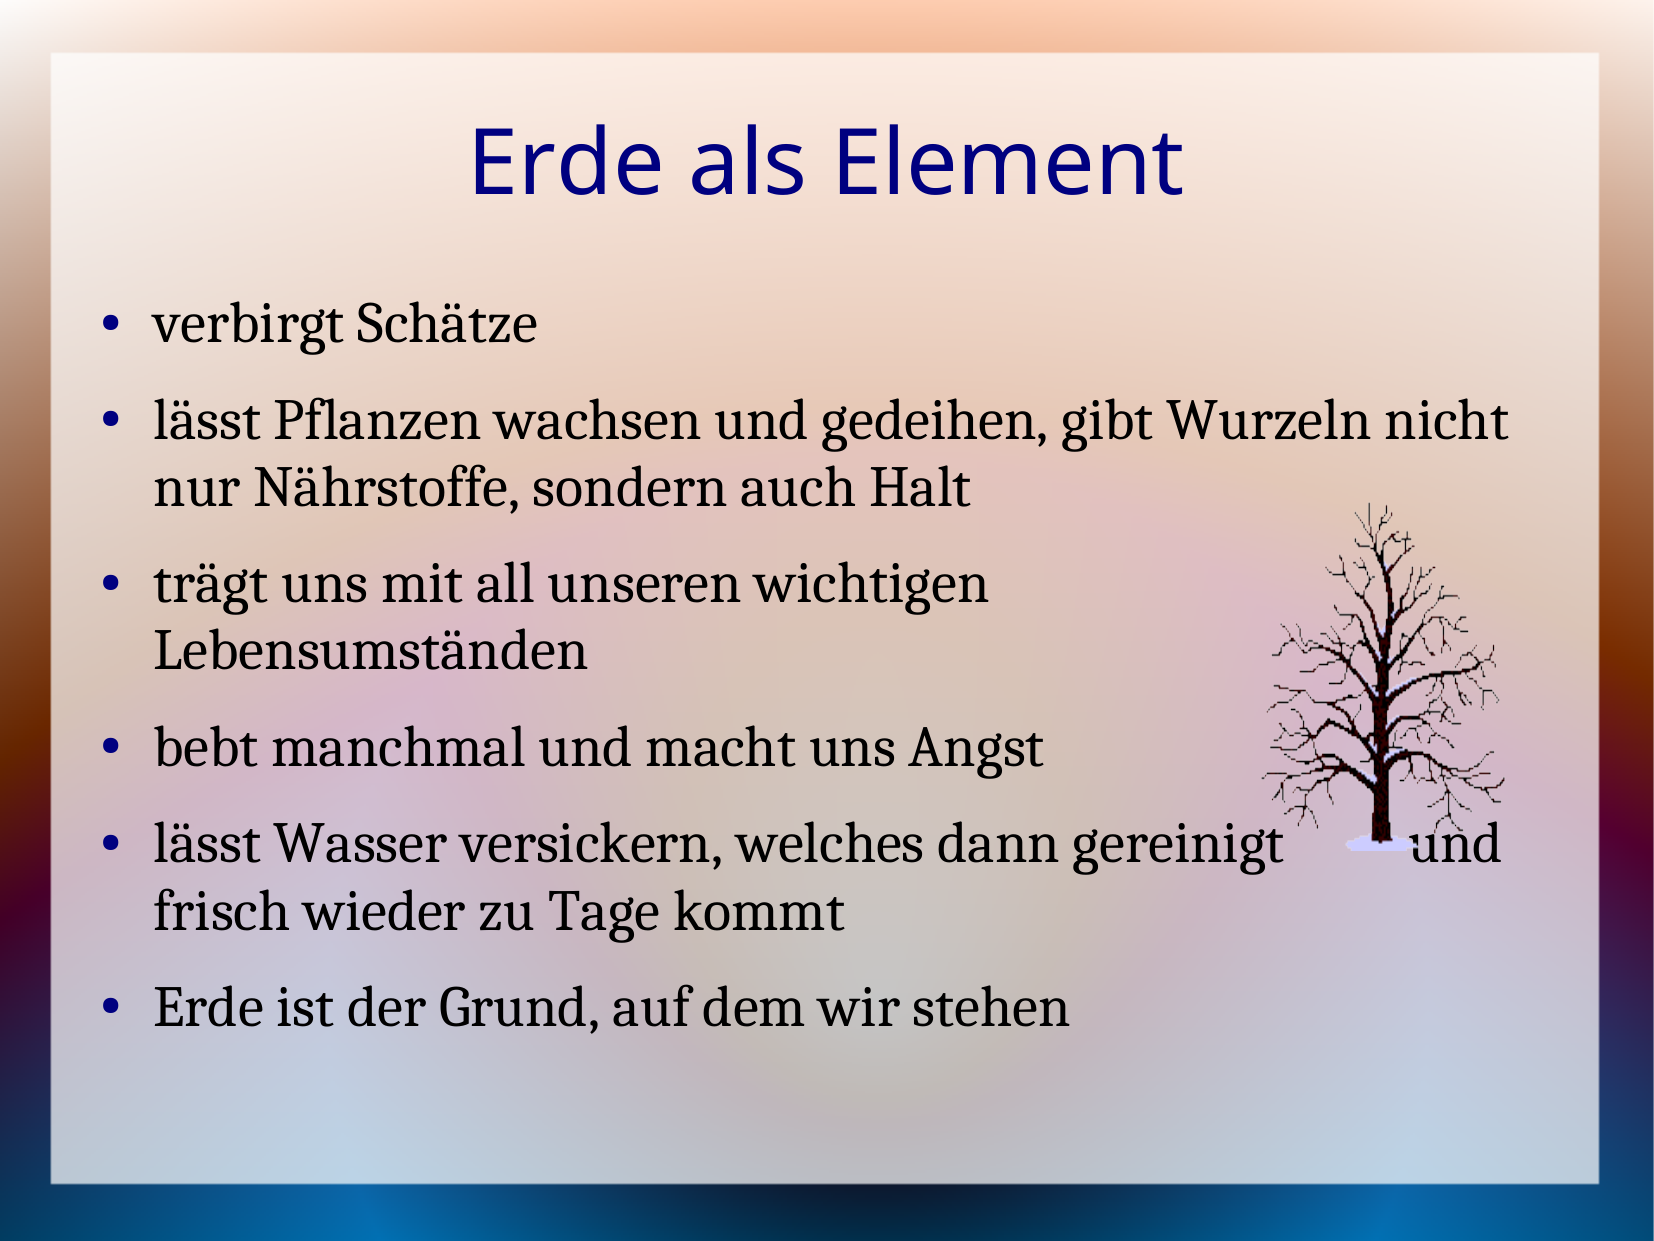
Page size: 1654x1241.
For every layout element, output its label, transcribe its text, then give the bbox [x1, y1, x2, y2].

title Erde als Element [82, 55, 1571, 263]
picture [0, 0, 1654, 1241]
list verbirgt Schätze lässt Pflanzen wachsen und gedeihen, gibt Wurzeln nicht nur Nährstoffe, sondern auch Halt trägt uns mit all unseren wichtigen Lebensumständen bebt manchmal und macht uns Angst lässt Wasser versickern, welches dann gereinigt und frisch wieder zu Tage kommt Erde ist der Grund, auf dem wir stehen [82, 290, 1571, 1053]
